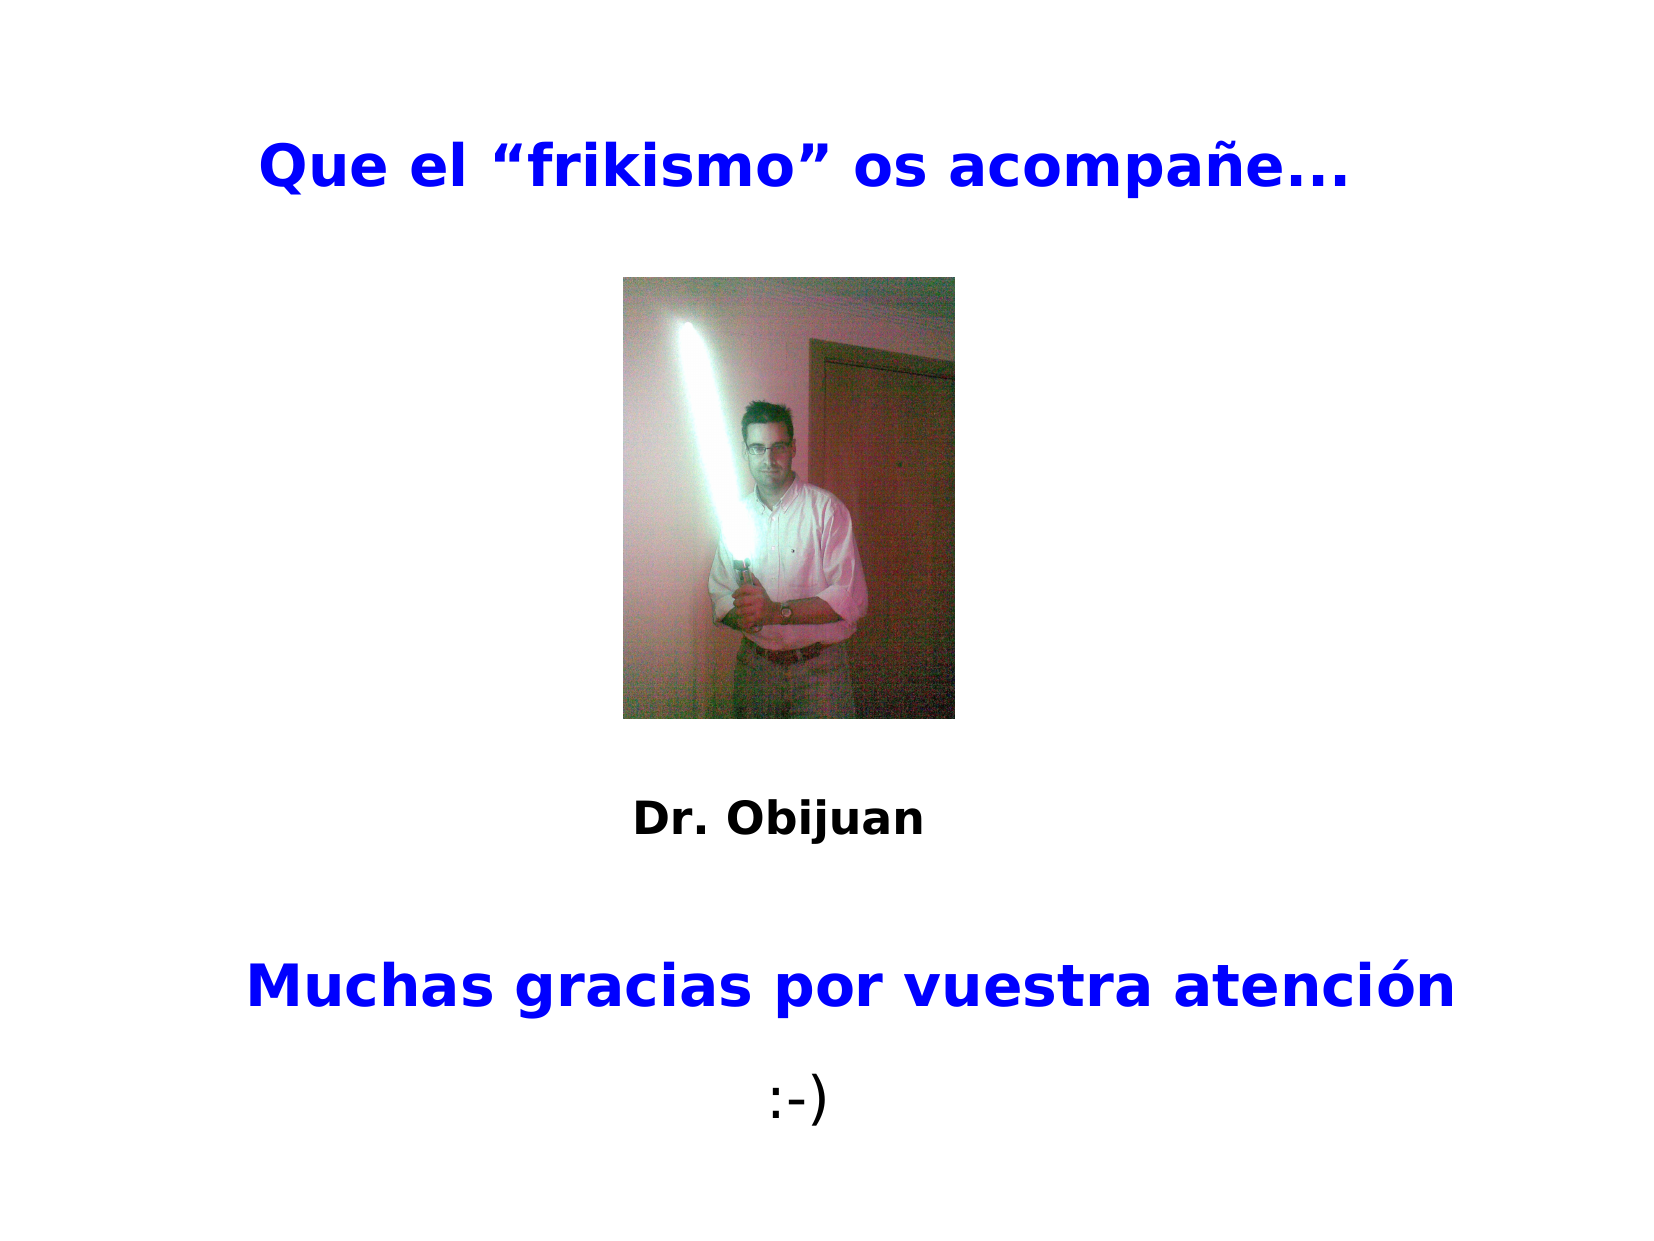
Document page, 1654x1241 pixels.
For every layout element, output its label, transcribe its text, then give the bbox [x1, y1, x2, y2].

text_box Dr. Obijuan [617, 784, 940, 854]
text_box :-) [752, 1057, 846, 1141]
picture [623, 277, 955, 719]
text_box Que el “frikismo” os acompañe... [244, 124, 1368, 208]
text_box Muchas gracias por vuestra atención [230, 944, 1474, 1028]
